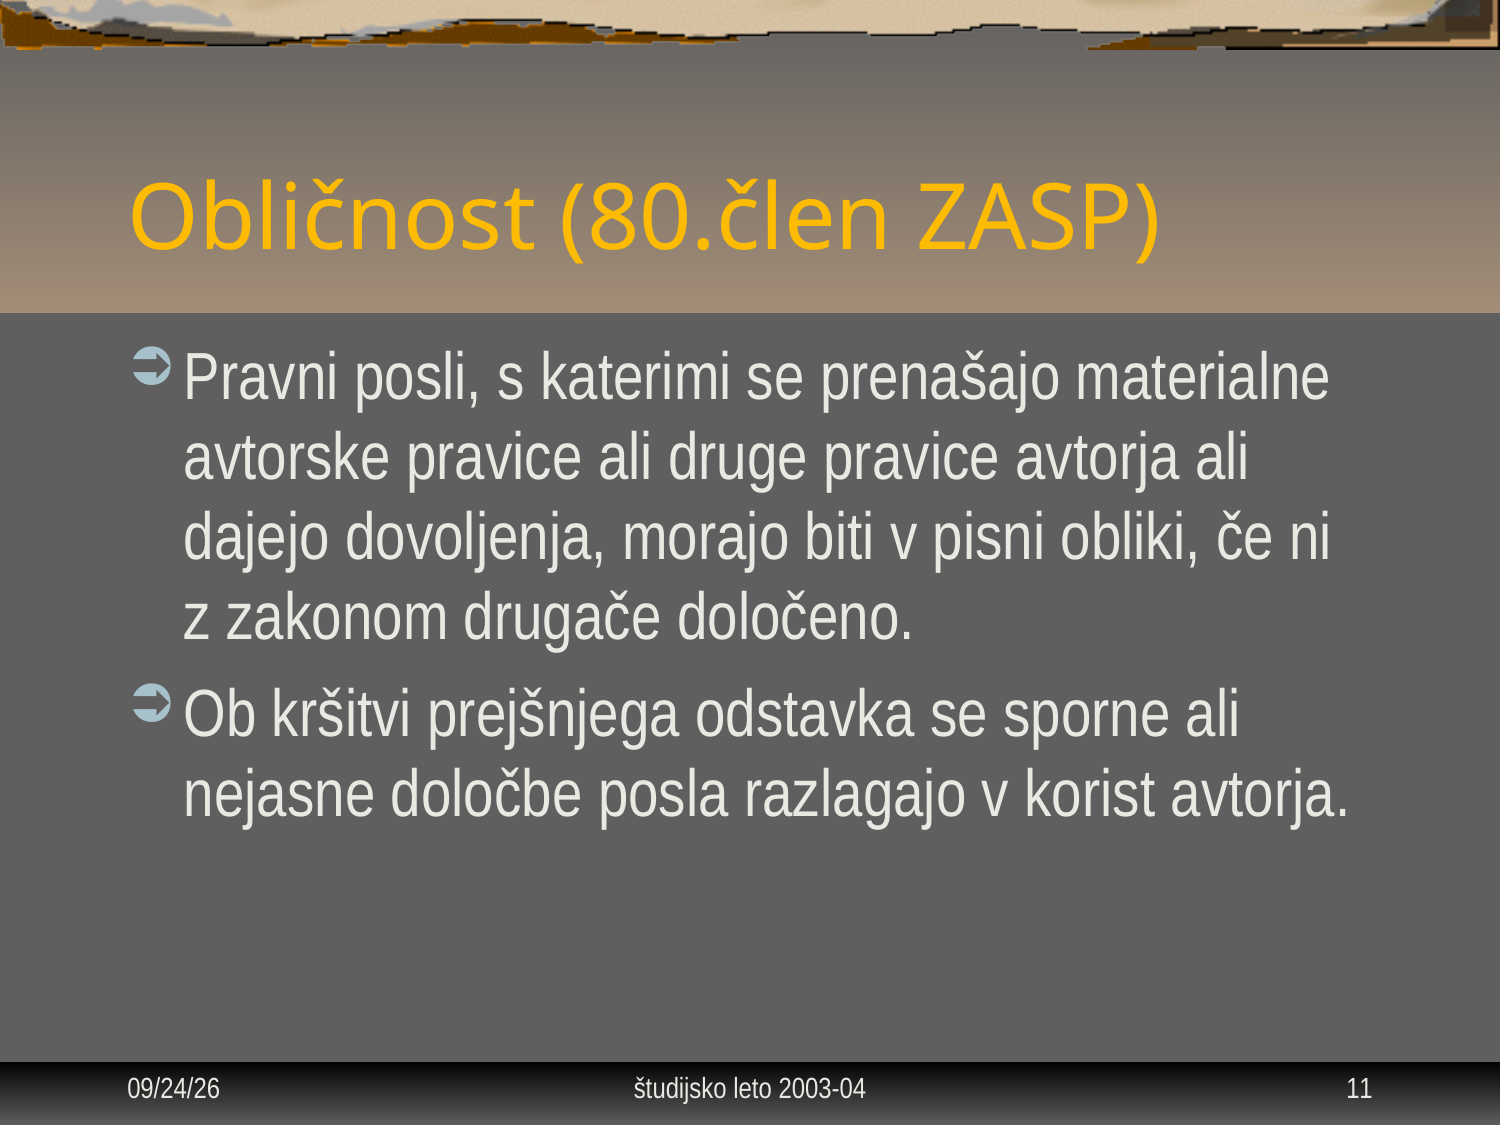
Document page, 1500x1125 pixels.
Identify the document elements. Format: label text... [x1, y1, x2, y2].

list Pravni posli, s katerimi se prenašajo materialne avtorske pravice ali druge pravice avtorja ali dajejo dovoljenja, morajo biti v pisni obliki, če ni z zakonom drugače določeno. Ob kršitvi prejšnjega odstavka se sporne ali nejasne določbe posla razlagajo v korist avtorja. [112, 324, 1388, 1001]
picture [0, 0, 1500, 50]
text_box 11/05/14 [112, 1037, 426, 1113]
text_box študijsko leto 2003-04 [512, 1037, 988, 1113]
title Obličnost (80.člen ZASP) [112, 87, 1388, 275]
text_box <number> [1074, 1037, 1388, 1113]
